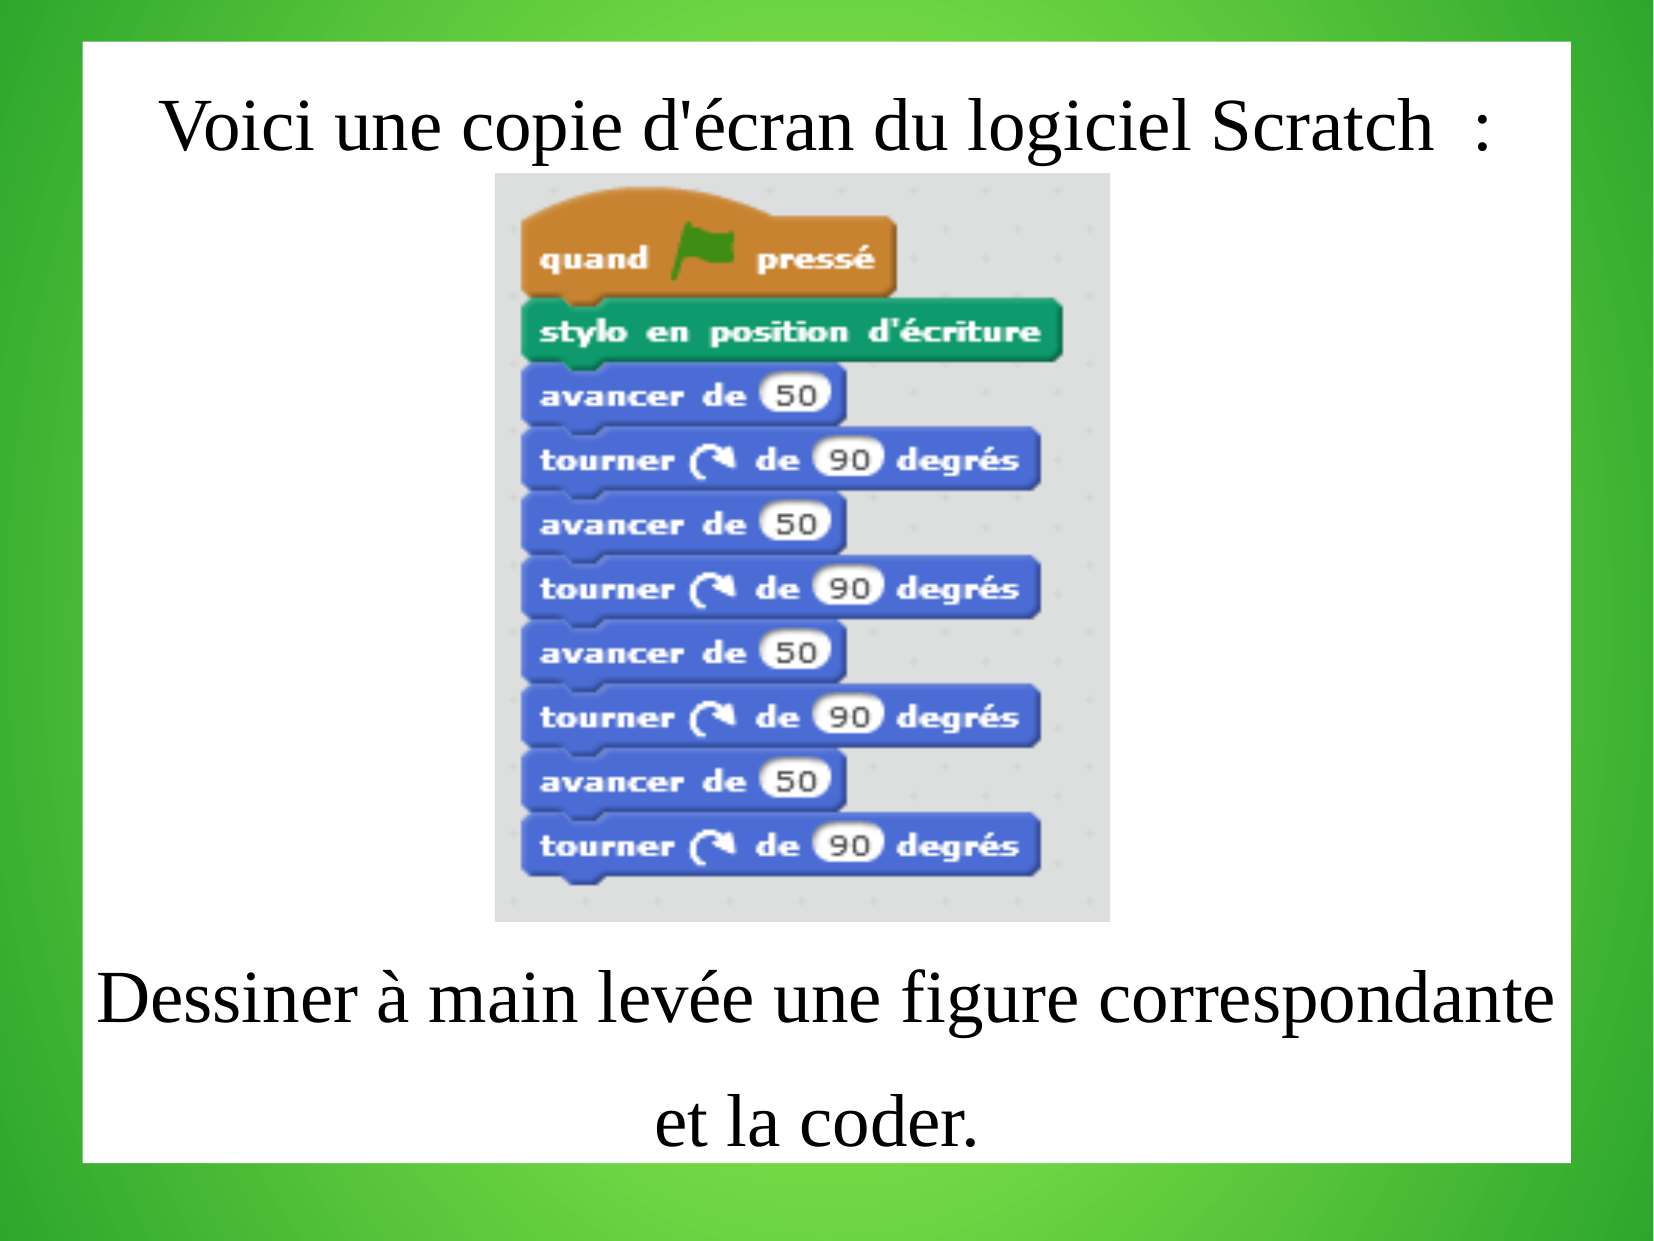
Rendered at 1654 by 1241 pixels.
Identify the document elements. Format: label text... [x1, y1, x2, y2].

picture [0, 0, 1654, 1241]
text_box Voici une copie d'écran du logiciel Scratch : Dessiner à main levée une figure correspondante et la coder. [82, 62, 1571, 1143]
